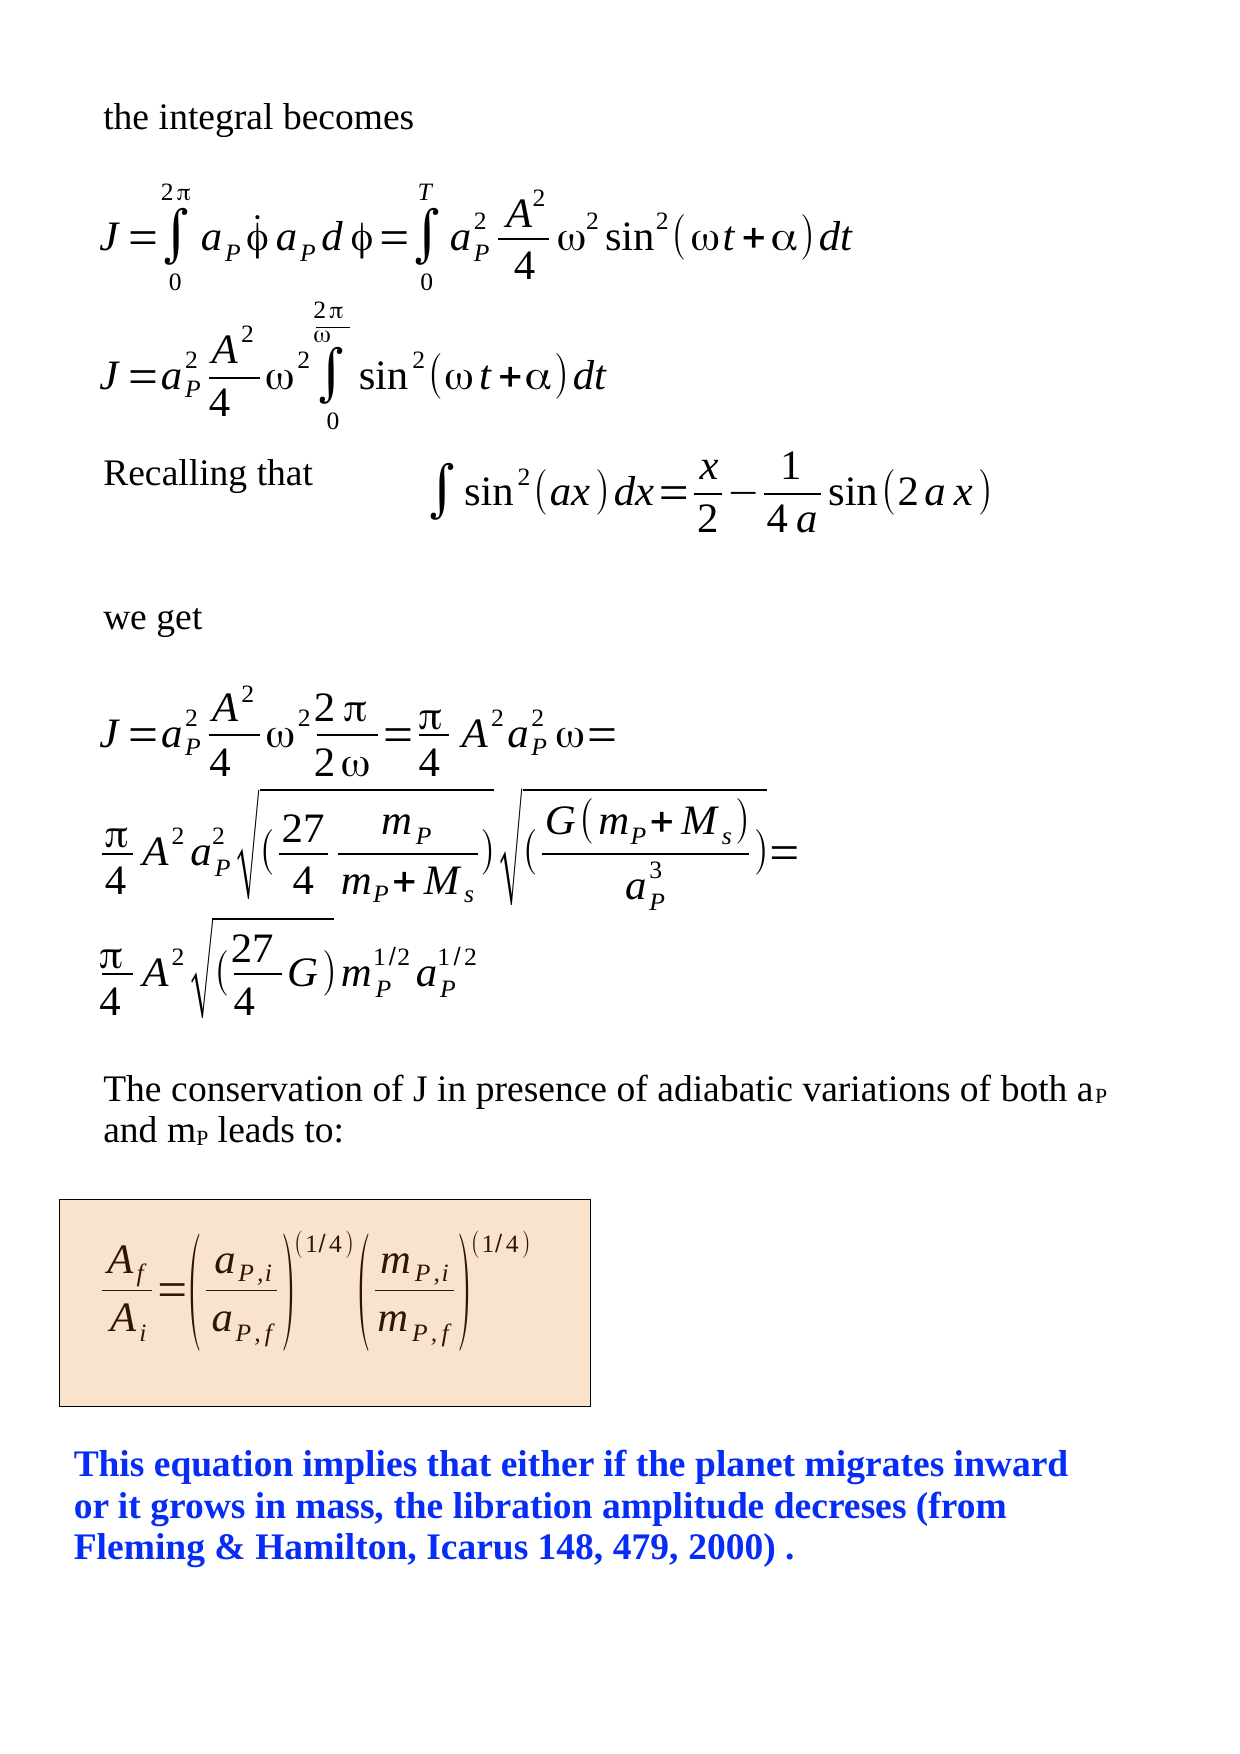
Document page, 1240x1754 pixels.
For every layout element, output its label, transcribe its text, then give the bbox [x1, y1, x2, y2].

text_box This equation implies that either if the planet migrates inward or it grows in mass, the libration amplitude decreses (from Fleming & Hamilton, Icarus 148, 479, 2000) . [59, 1435, 1093, 1654]
text_box the integral becomes [88, 88, 945, 150]
chart [413, 442, 1003, 543]
text_box The conservation of J in presence of adiabatic variations of both aP and mP leads to: [88, 1060, 1152, 1183]
text_box we get [88, 588, 857, 650]
chart [88, 679, 814, 1025]
text_box Recalling that [88, 440, 886, 502]
text_box [59, 1199, 591, 1407]
chart [88, 177, 865, 434]
